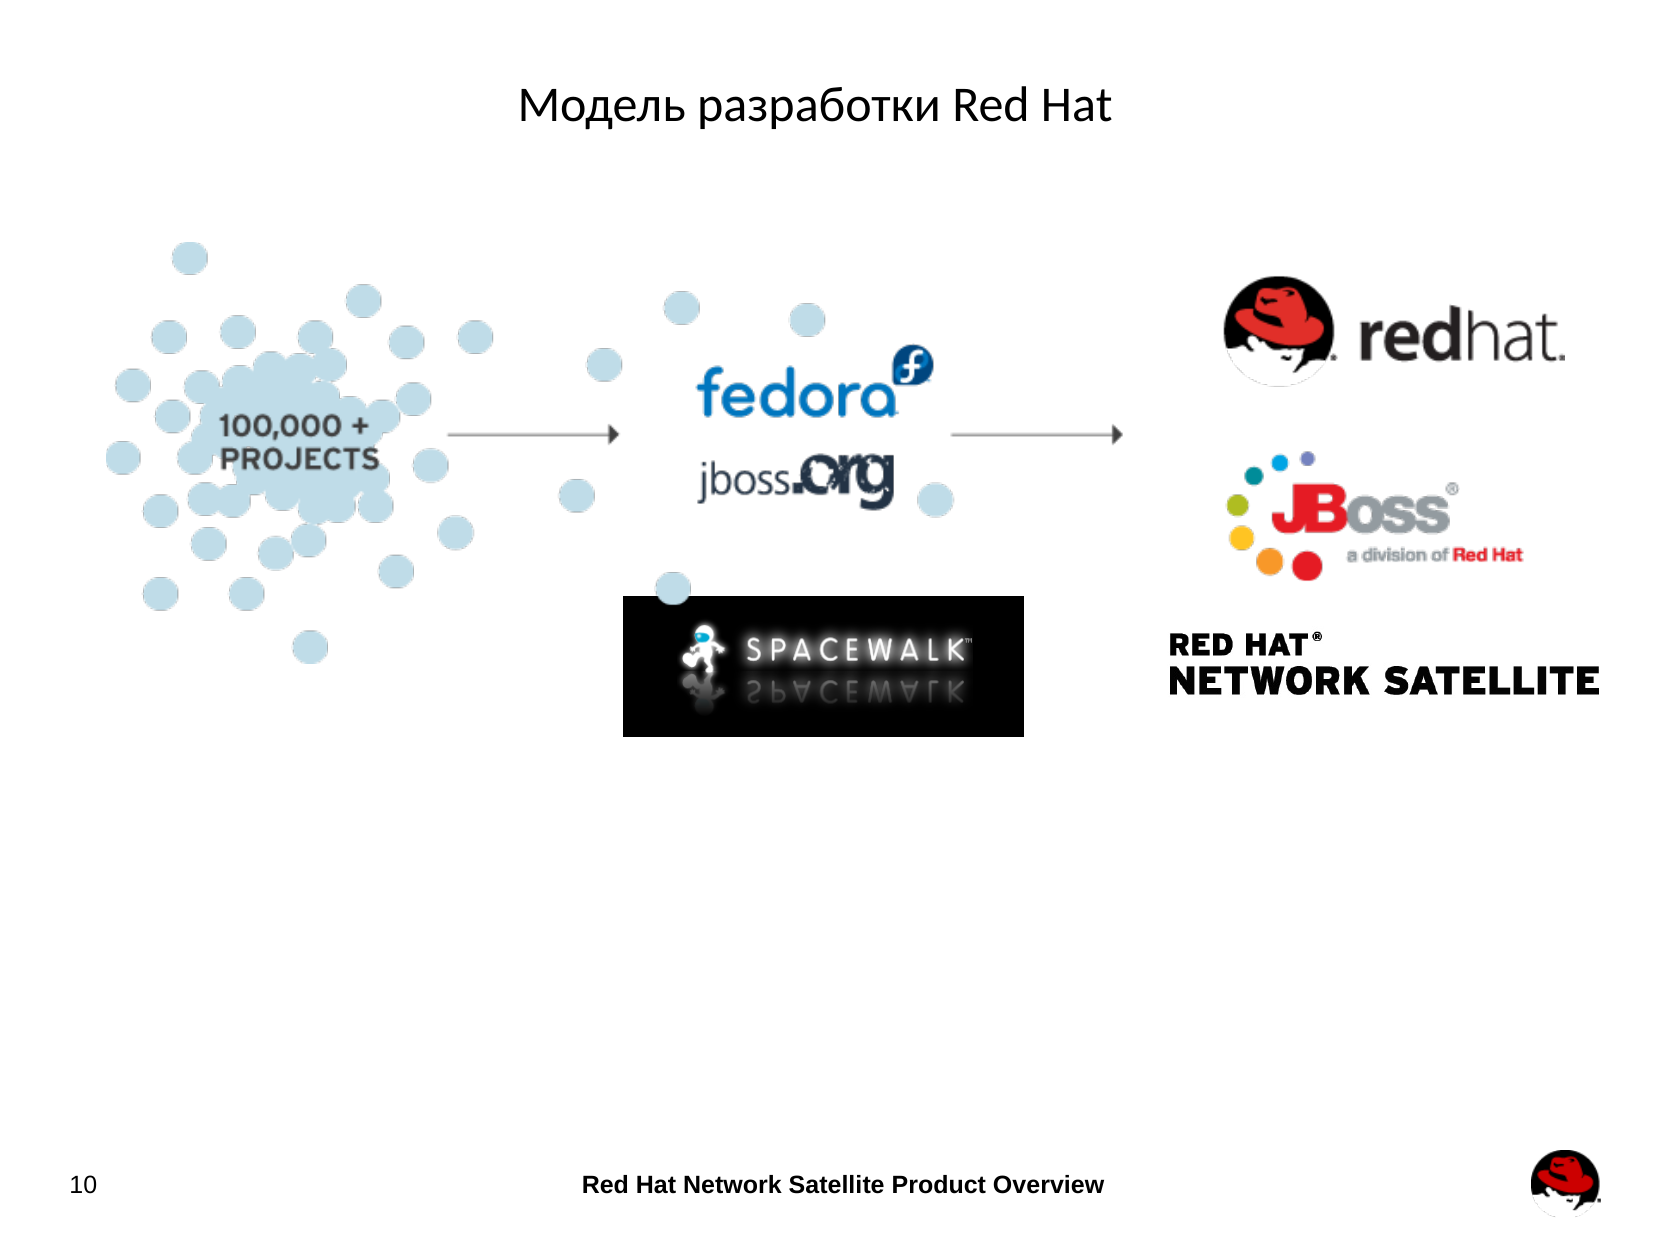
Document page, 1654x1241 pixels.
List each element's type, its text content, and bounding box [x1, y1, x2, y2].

text_box [624, 664, 1024, 736]
title Модель разработки Red Hat [401, 77, 1229, 133]
picture [1531, 1150, 1601, 1218]
picture [106, 242, 1613, 723]
